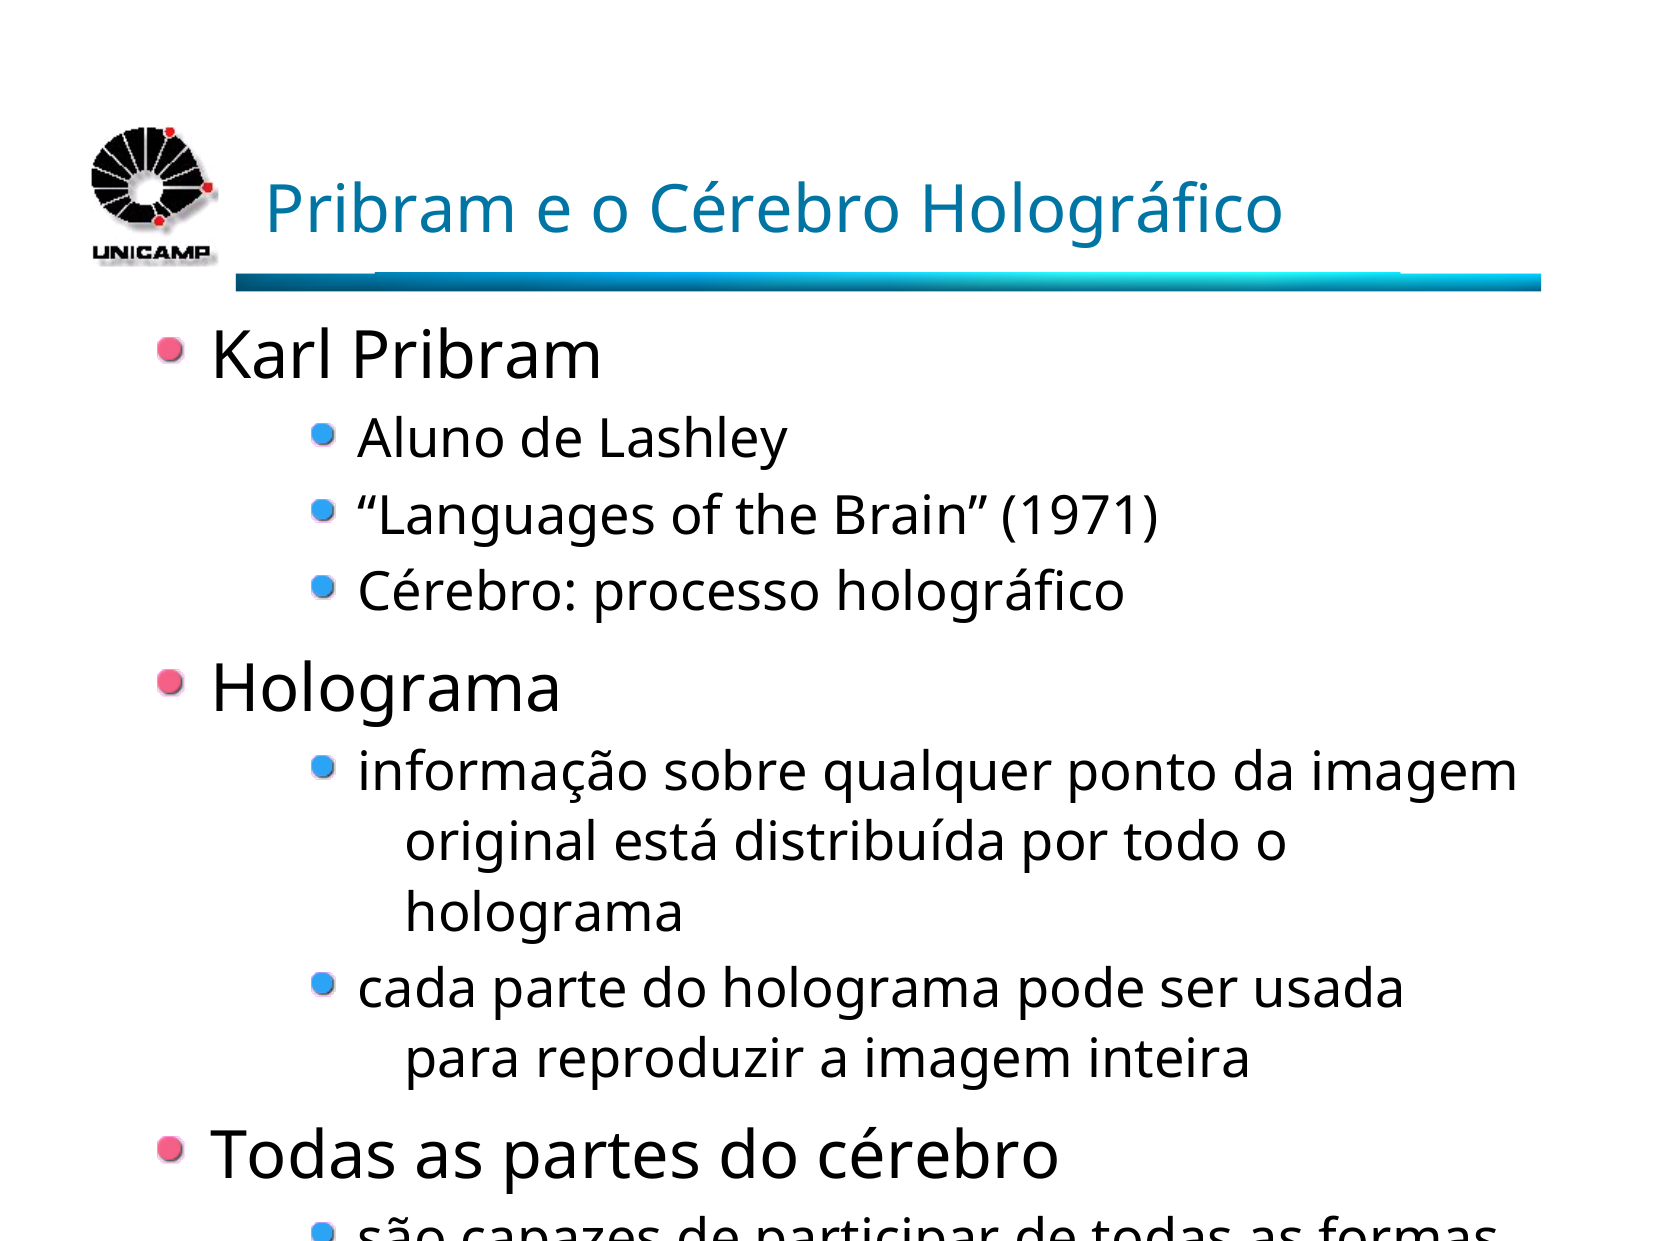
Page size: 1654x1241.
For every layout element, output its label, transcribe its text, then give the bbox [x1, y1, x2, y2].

title Pribram e o Cérebro Holográfico [264, 42, 1534, 250]
picture [125, 272, 1654, 295]
picture [310, 1221, 337, 1241]
list Karl Pribram Aluno de Lashley “Languages of the Brain” (1971) Cérebro: processo holográfico Holograma informação sobre qualquer ponto da imagem original está distribuída por todo o holograma cada parte do holograma pode ser usada para reproduzir a imagem inteira Todas as partes do cérebro são capazes de participar de todas as formas de representação: memória holográfica [121, 309, 1534, 1182]
